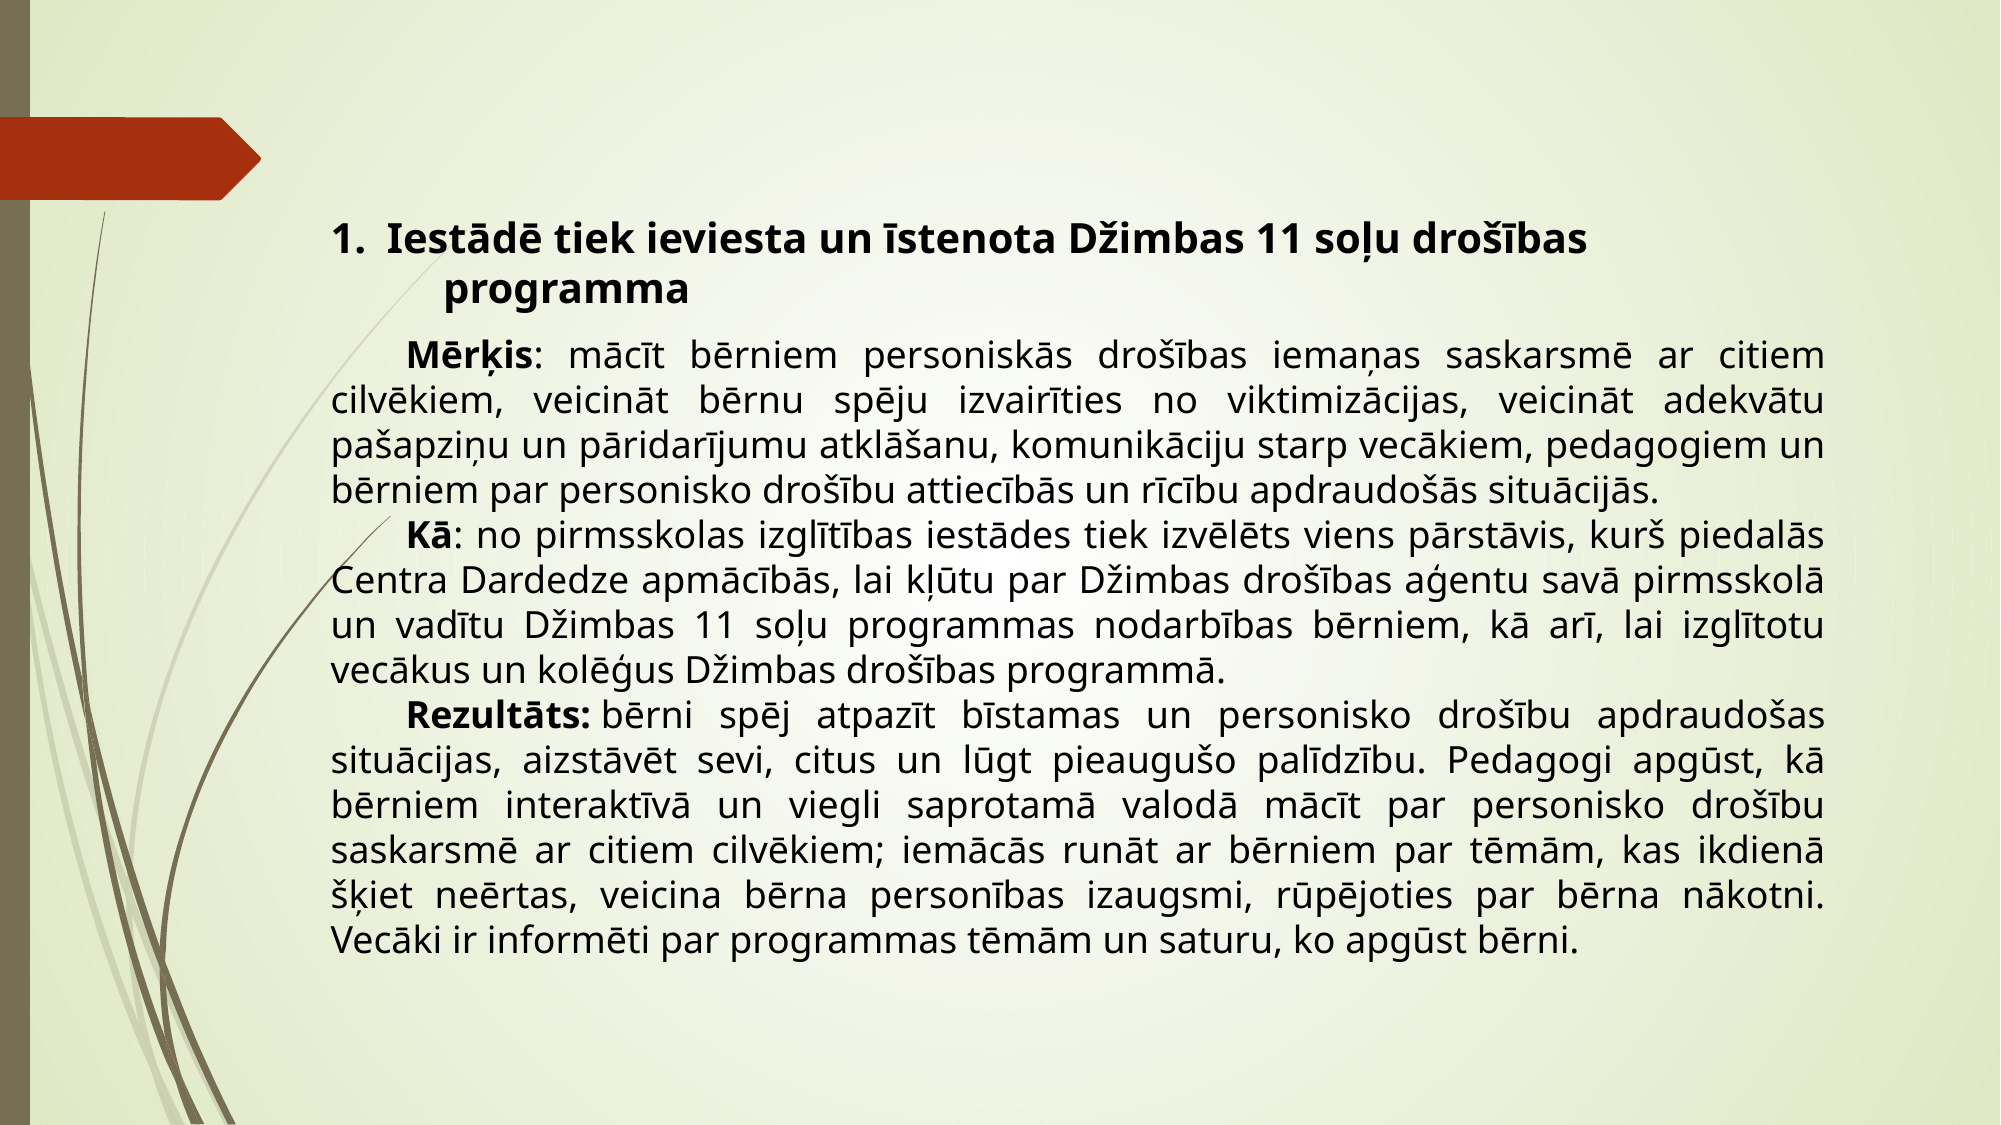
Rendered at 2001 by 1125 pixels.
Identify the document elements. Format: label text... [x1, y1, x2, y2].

text_box Iestādē tiek ieviesta un īstenota Džimbas 11 soļu drošības programma Mērķis: mācīt bērniem personiskās drošības iemaņas saskarsmē ar citiem cilvēkiem, veicināt bērnu spēju izvairīties no viktimizācijas, veicināt adekvātu pašapziņu un pāridarījumu atklāšanu, komunikāciju starp vecākiem, pedagogiem un bērniem par personisko drošību attiecībās un rīcību apdraudošās situācijās. Kā: no pirmsskolas izglītības iestādes tiek izvēlēts viens pārstāvis, kurš piedalās Centra Dardedze apmācībās, lai kļūtu par Džimbas drošības aģentu savā pirmsskolā un vadītu Džimbas 11 soļu programmas nodarbības bērniem, kā arī, lai izglītotu vecākus un kolēģus Džimbas drošības programmā. Rezultāts: bērni spēj atpazīt bīstamas un personisko drošību apdraudošas situācijas, aizstāvēt sevi, citus un lūgt pieaugušo palīdzību. Pedagogi apgūst, kā bērniem interaktīvā un viegli saprotamā valodā mācīt par personisko drošību saskarsmē ar citiem cilvēkiem; iemācās runāt ar bērniem par tēmām, kas ikdienā šķiet neērtas, veicina bērna personības izaugsmi, rūpējoties par bērna nākotni. Vecāki ir informēti par programmas tēmām un saturu, ko apgūst bērni. [316, 204, 1847, 969]
